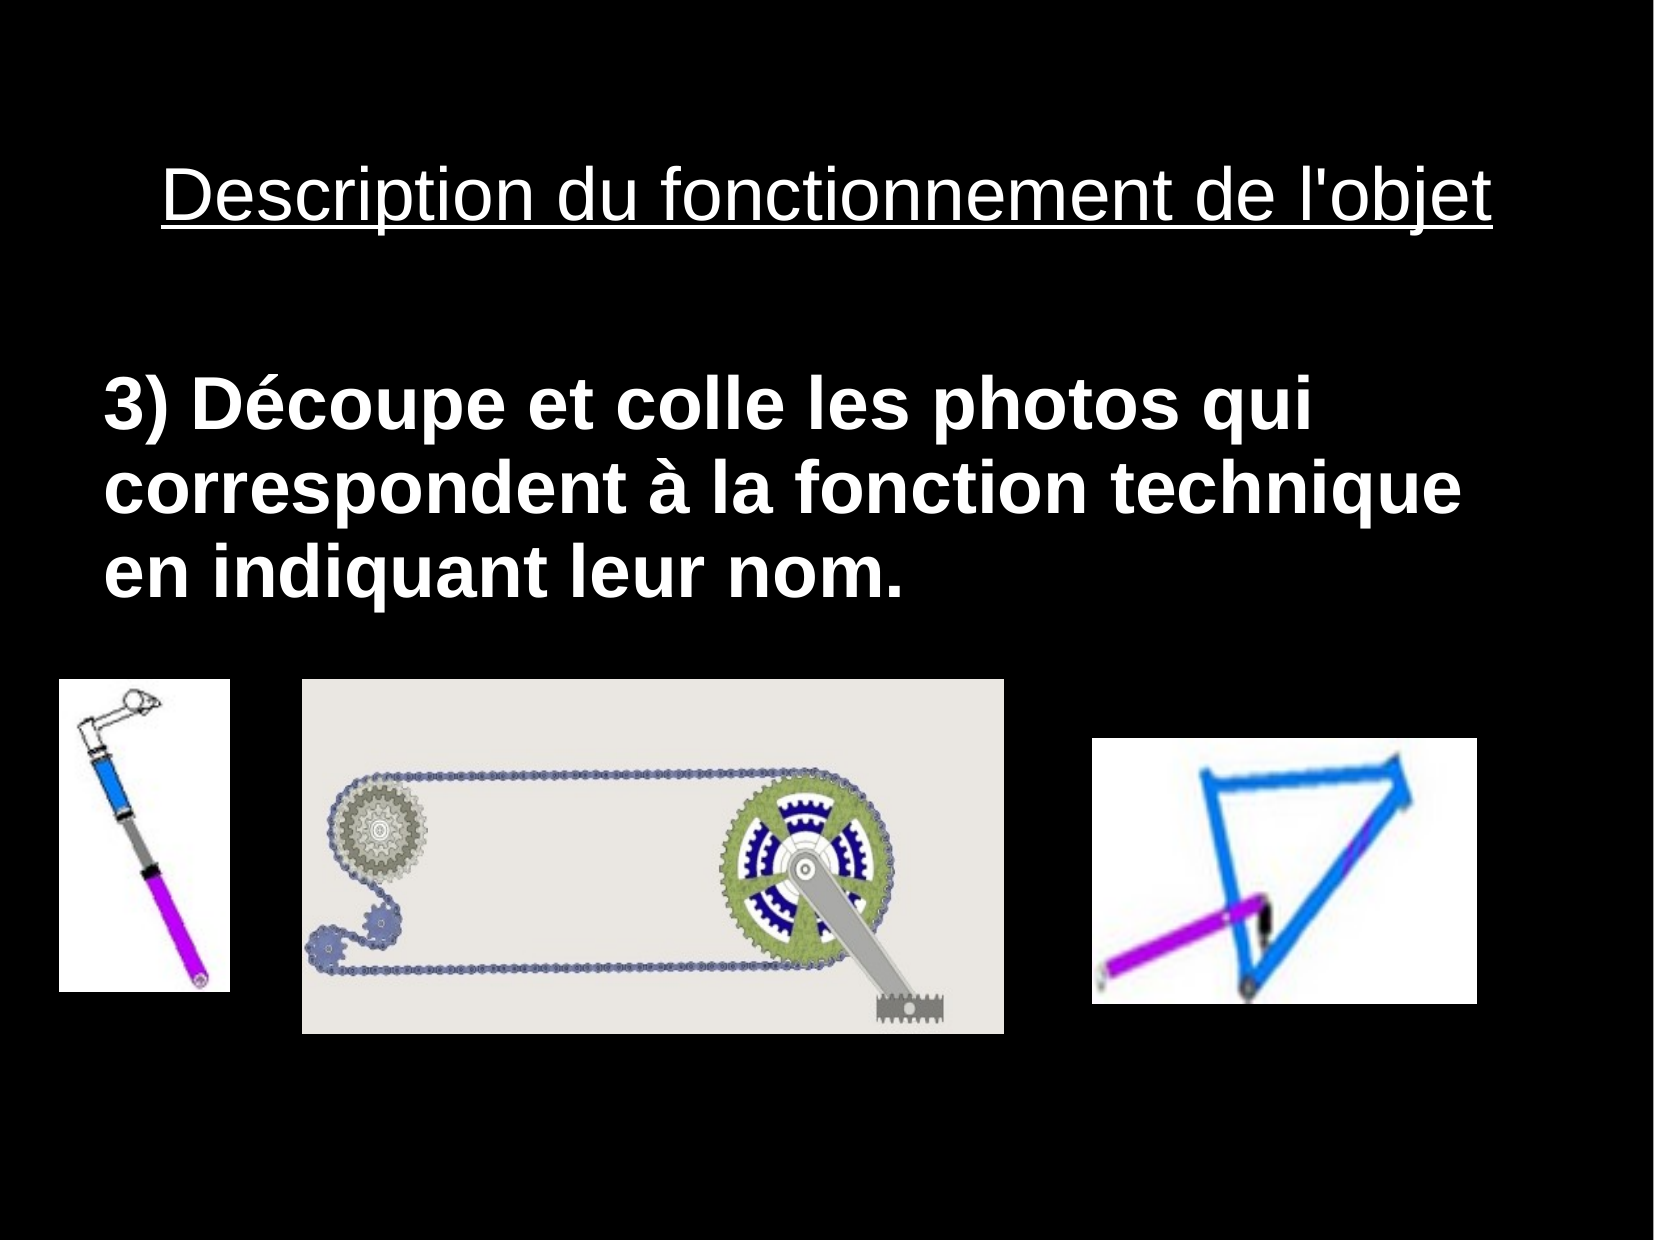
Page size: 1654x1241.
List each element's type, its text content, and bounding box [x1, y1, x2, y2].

text_box 3) Découpe et colle les photos qui correspondent à la fonction technique en indiquant leur nom. [88, 354, 1536, 622]
picture [302, 679, 1004, 1034]
picture [1092, 738, 1477, 1004]
picture [59, 679, 230, 992]
title Description du fonctionnement de l'objet [82, 56, 1571, 250]
